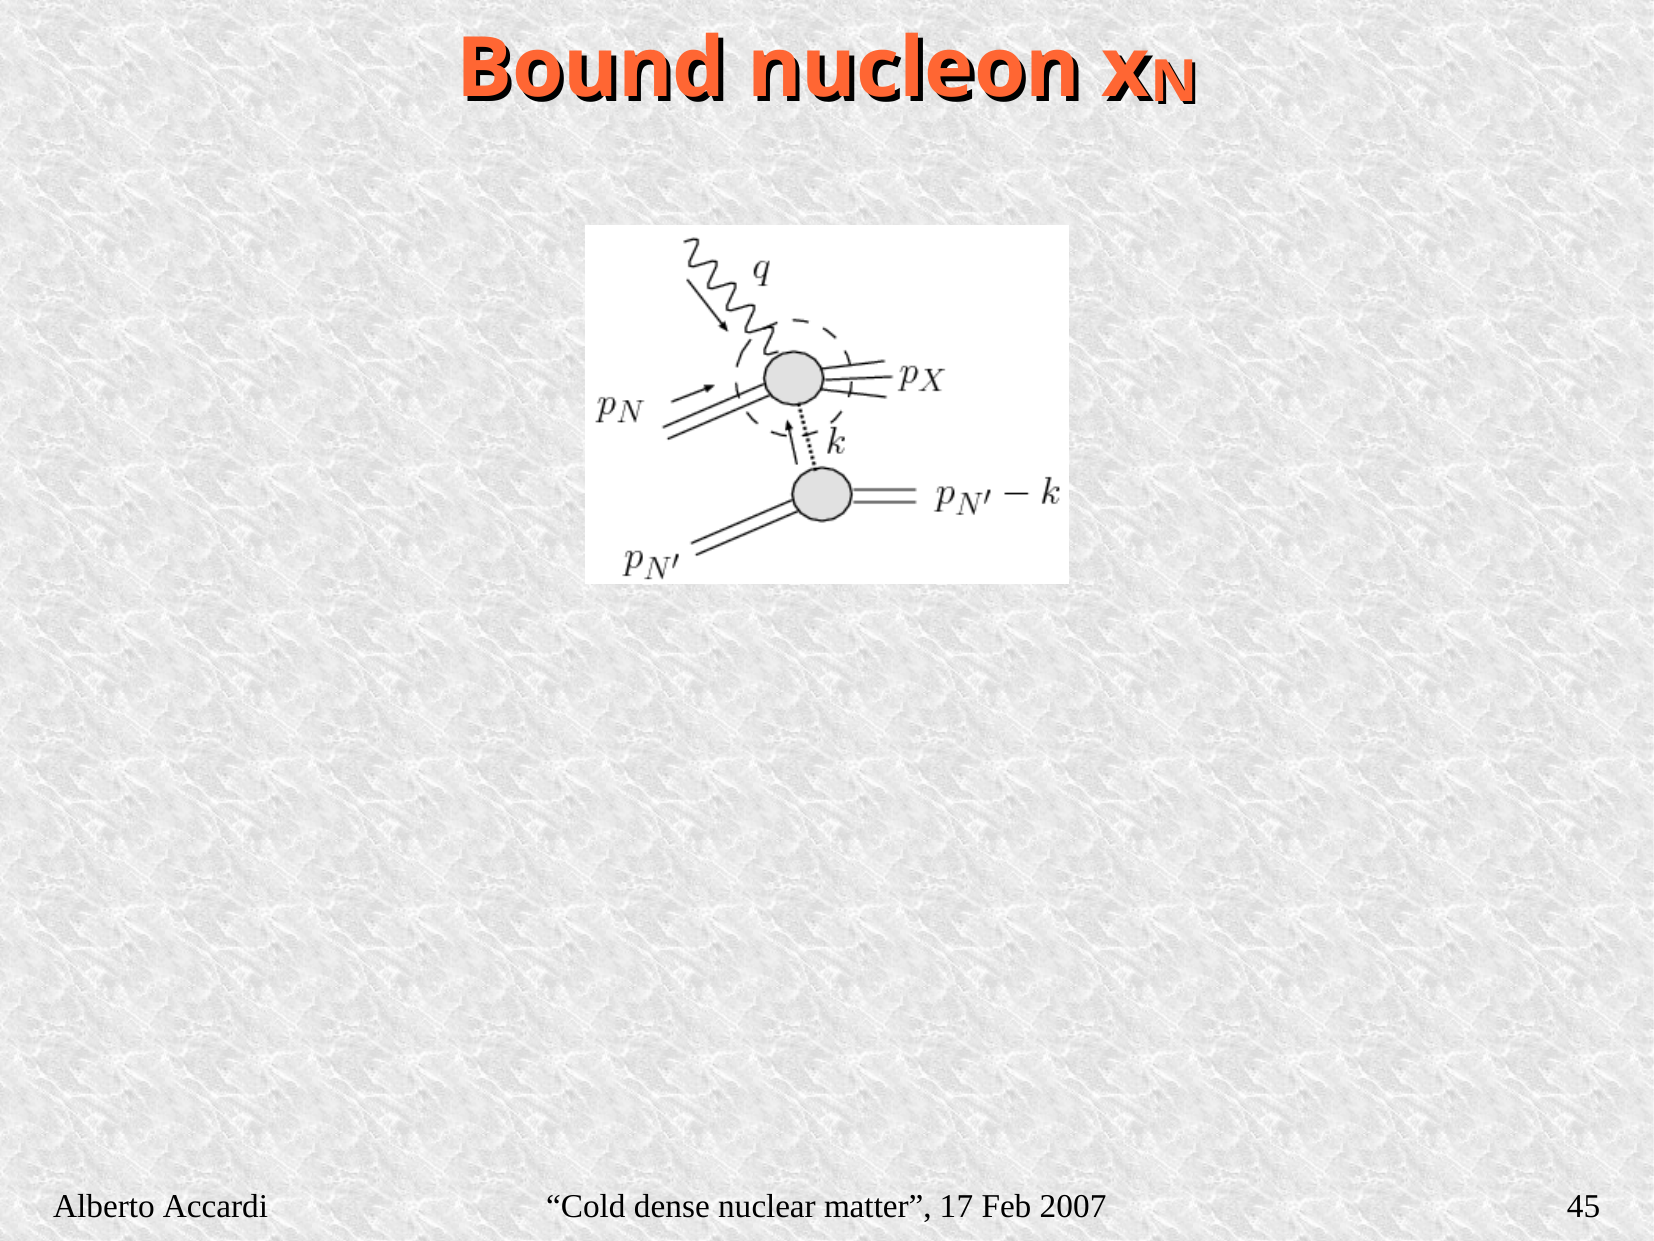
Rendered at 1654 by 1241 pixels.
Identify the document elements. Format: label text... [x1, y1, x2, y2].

text_box Bound nucleon xN [6, 0, 1648, 169]
picture [0, 0, 1654, 1241]
